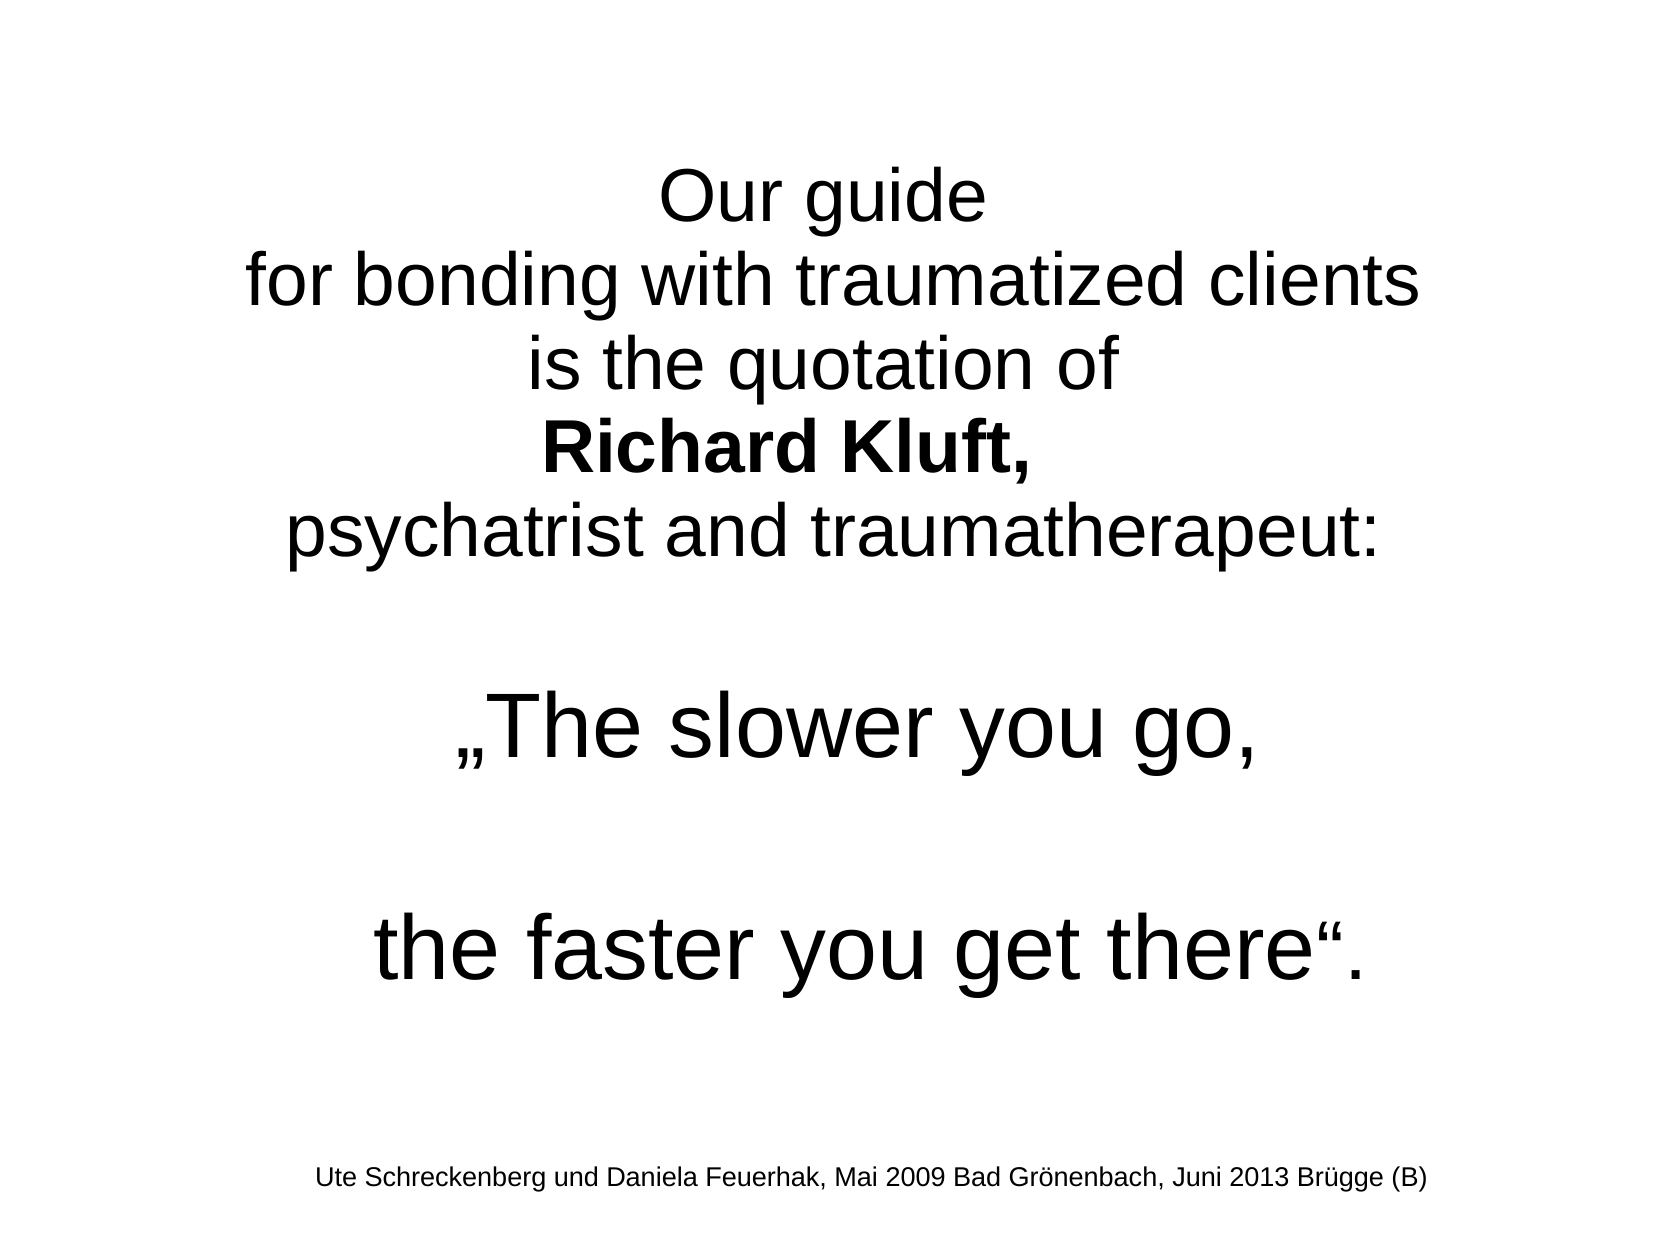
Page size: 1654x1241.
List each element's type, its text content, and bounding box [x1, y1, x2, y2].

text_box Our guide for bonding with traumatized clients is the quotation of Richard Kluft, psychatrist and traumatherapeut: „The slower you go, the faster you get there“. Ute Schreckenberg und Daniela Feuerhak, Mai 2009 Bad Grönenbach, Juni 2013 Brügge (B) [88, 147, 1507, 1123]
